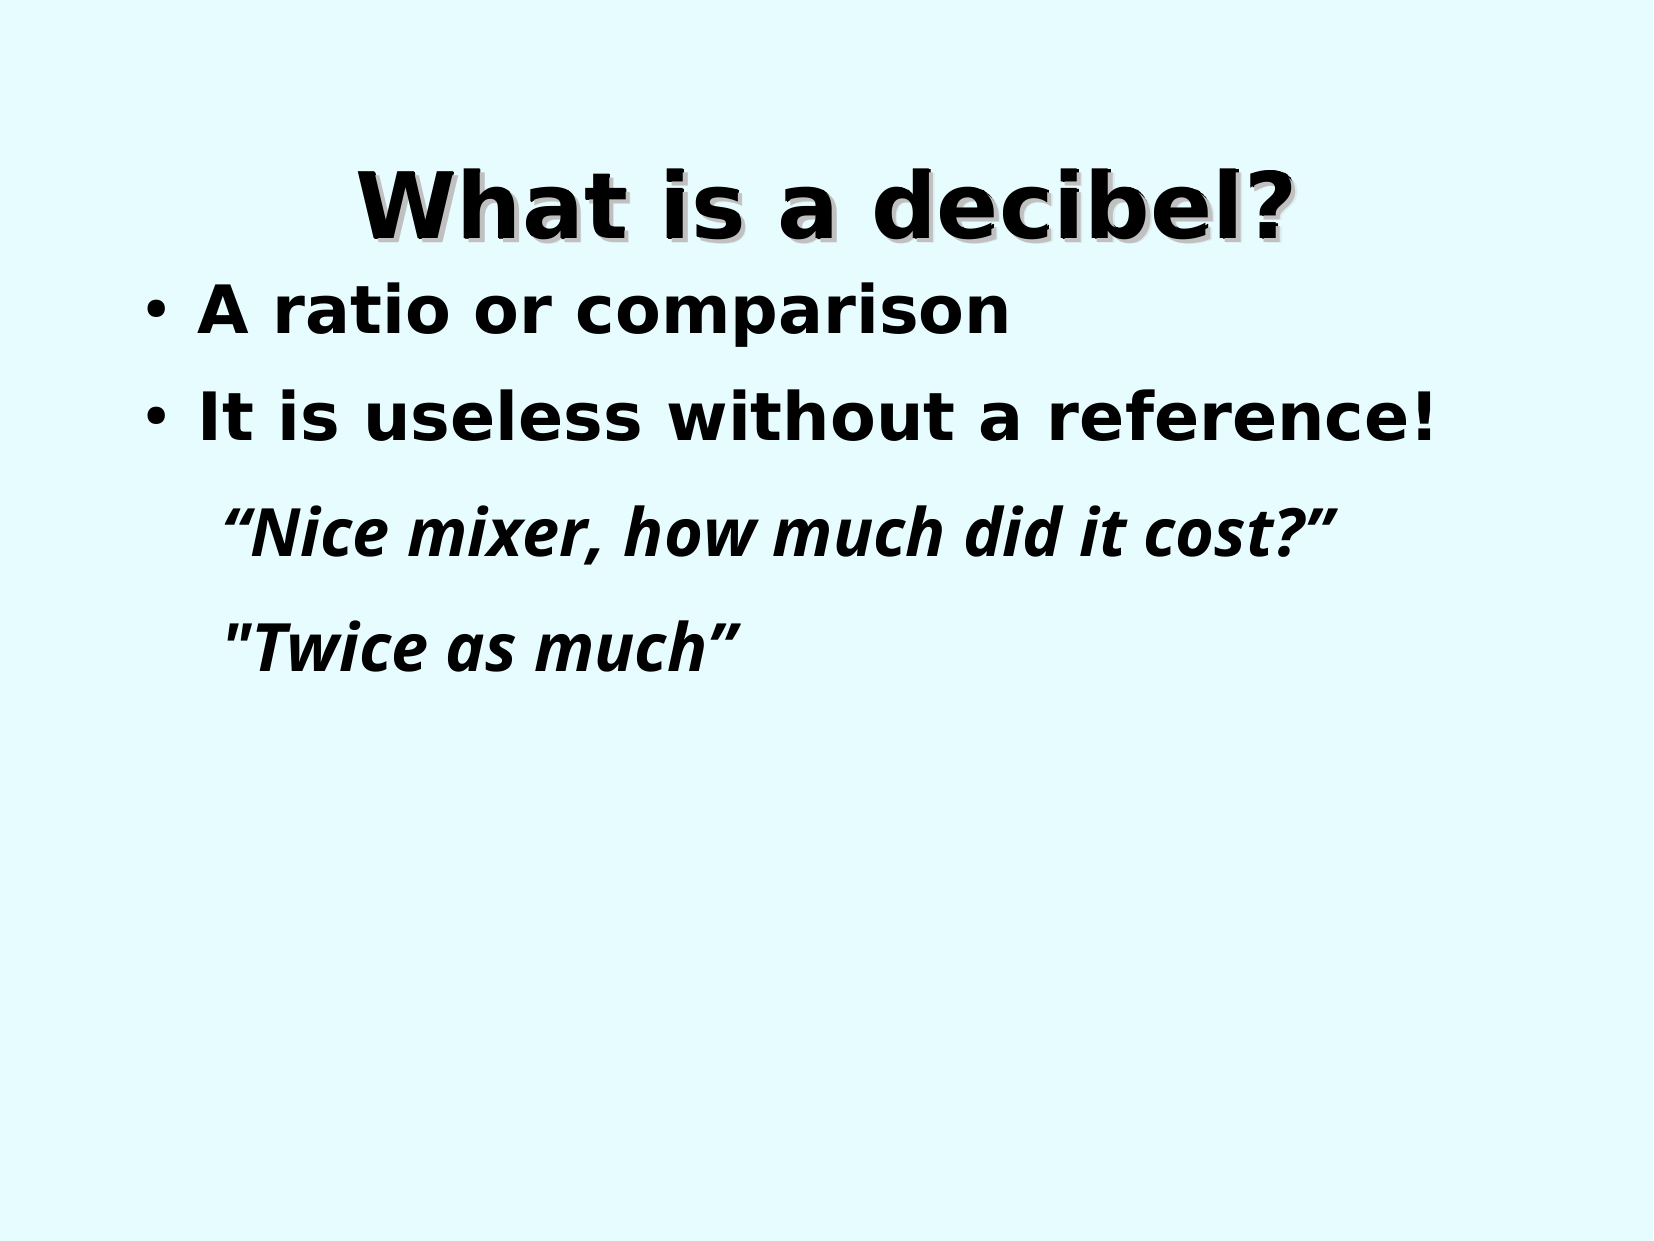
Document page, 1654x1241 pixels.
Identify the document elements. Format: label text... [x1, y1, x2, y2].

title What is a decibel? [121, 102, 1534, 311]
list A ratio or comparison It is useless without a reference! “Nice mixer, how much did it cost?” "Twice as much” [126, 271, 1539, 731]
